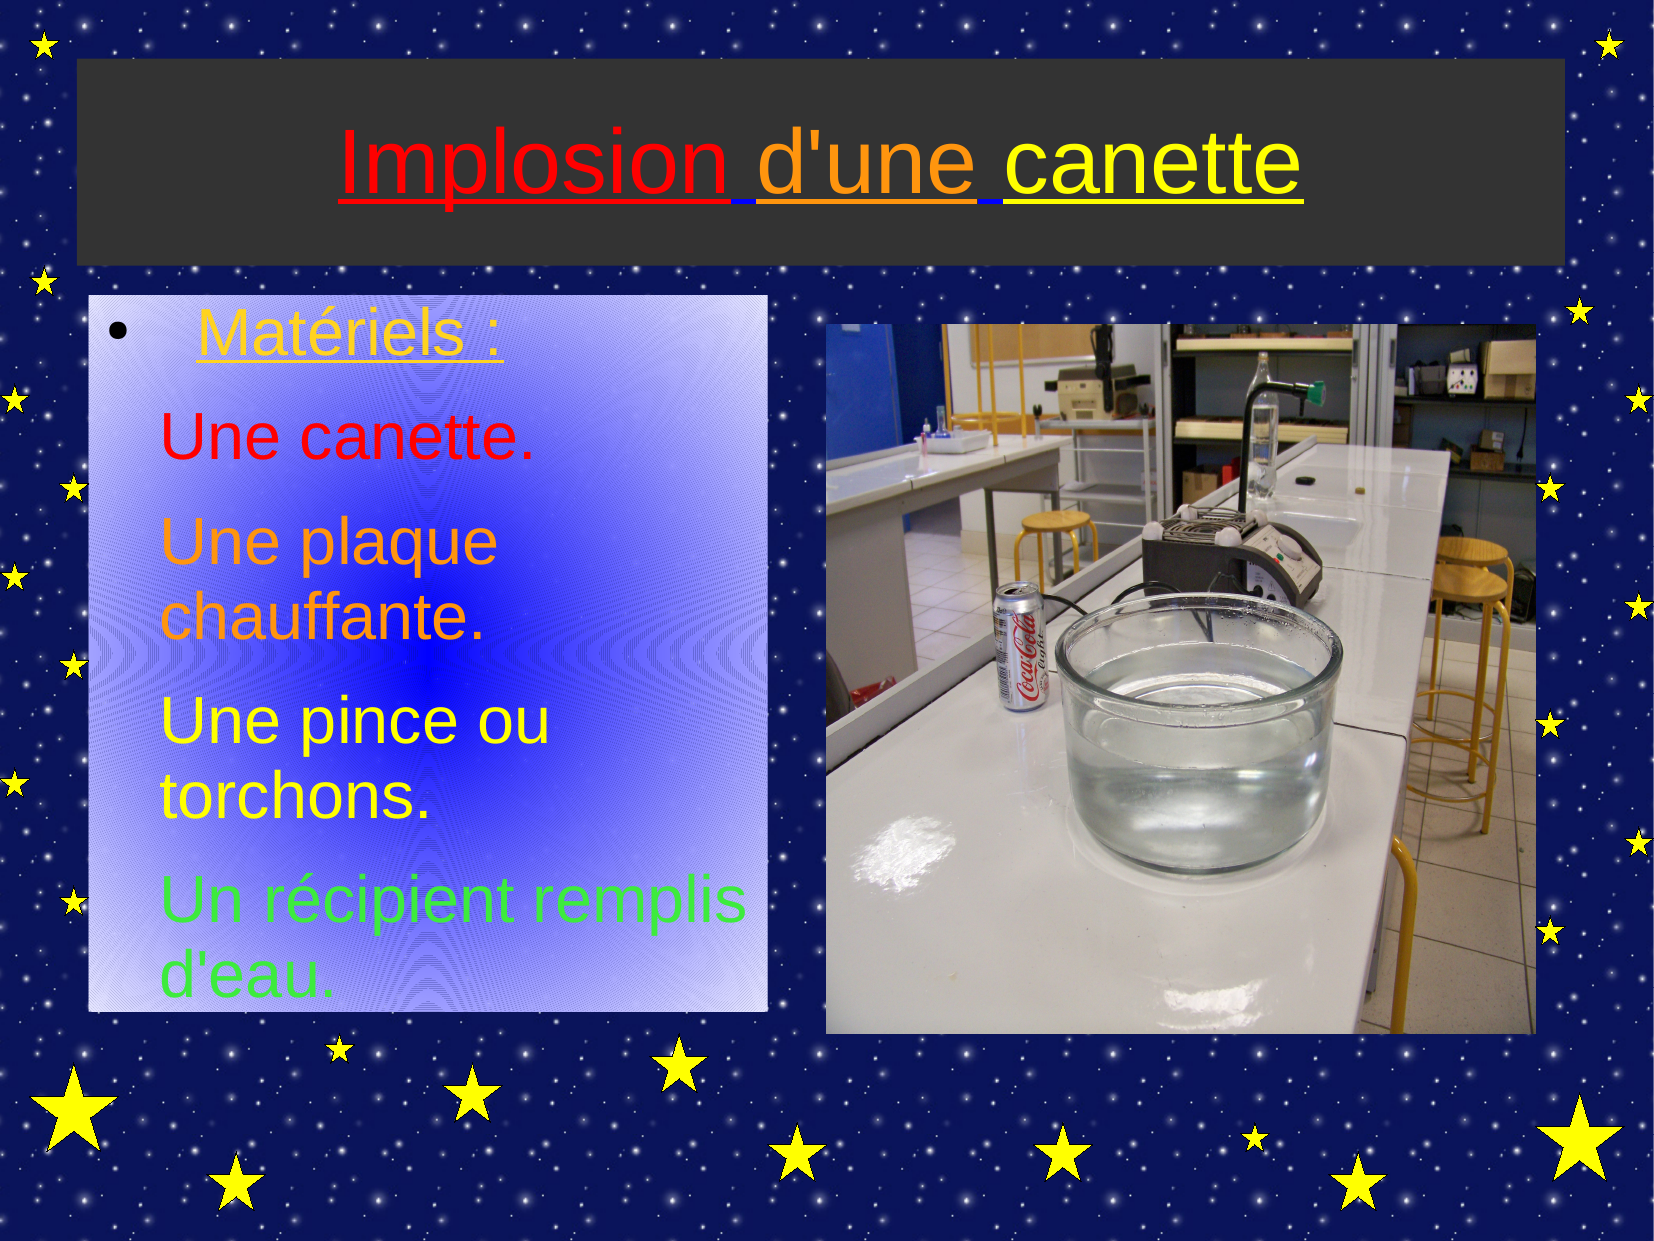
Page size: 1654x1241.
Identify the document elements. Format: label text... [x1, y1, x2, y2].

text_box [649, 1033, 709, 1093]
text_box [29, 29, 60, 60]
text_box [59, 885, 89, 916]
text_box [0, 383, 30, 414]
text_box [1624, 826, 1654, 857]
text_box [206, 1151, 266, 1211]
text_box [1624, 590, 1654, 621]
text_box [1564, 295, 1595, 325]
picture [0, 0, 1654, 1241]
list Matériels : Une canette. Une plaque chauffante. Une pince ou torchons. Un récipient remplis d'eau. [88, 295, 768, 1012]
text_box [1033, 1122, 1093, 1182]
text_box [29, 265, 60, 296]
text_box [1594, 29, 1625, 60]
text_box [1535, 708, 1566, 739]
text_box [29, 1062, 119, 1152]
text_box [1535, 1092, 1625, 1182]
text_box [59, 649, 89, 680]
text_box [0, 561, 30, 591]
text_box [1535, 472, 1566, 503]
text_box [0, 767, 30, 798]
text_box [1328, 1151, 1388, 1211]
text_box [1624, 383, 1654, 414]
text_box [1240, 1122, 1270, 1152]
title Implosion d'une canette [76, 58, 1565, 266]
text_box [1535, 915, 1566, 945]
text_box [767, 1122, 827, 1182]
text_box [59, 472, 89, 503]
text_box [442, 1062, 503, 1123]
text_box [324, 1033, 355, 1064]
